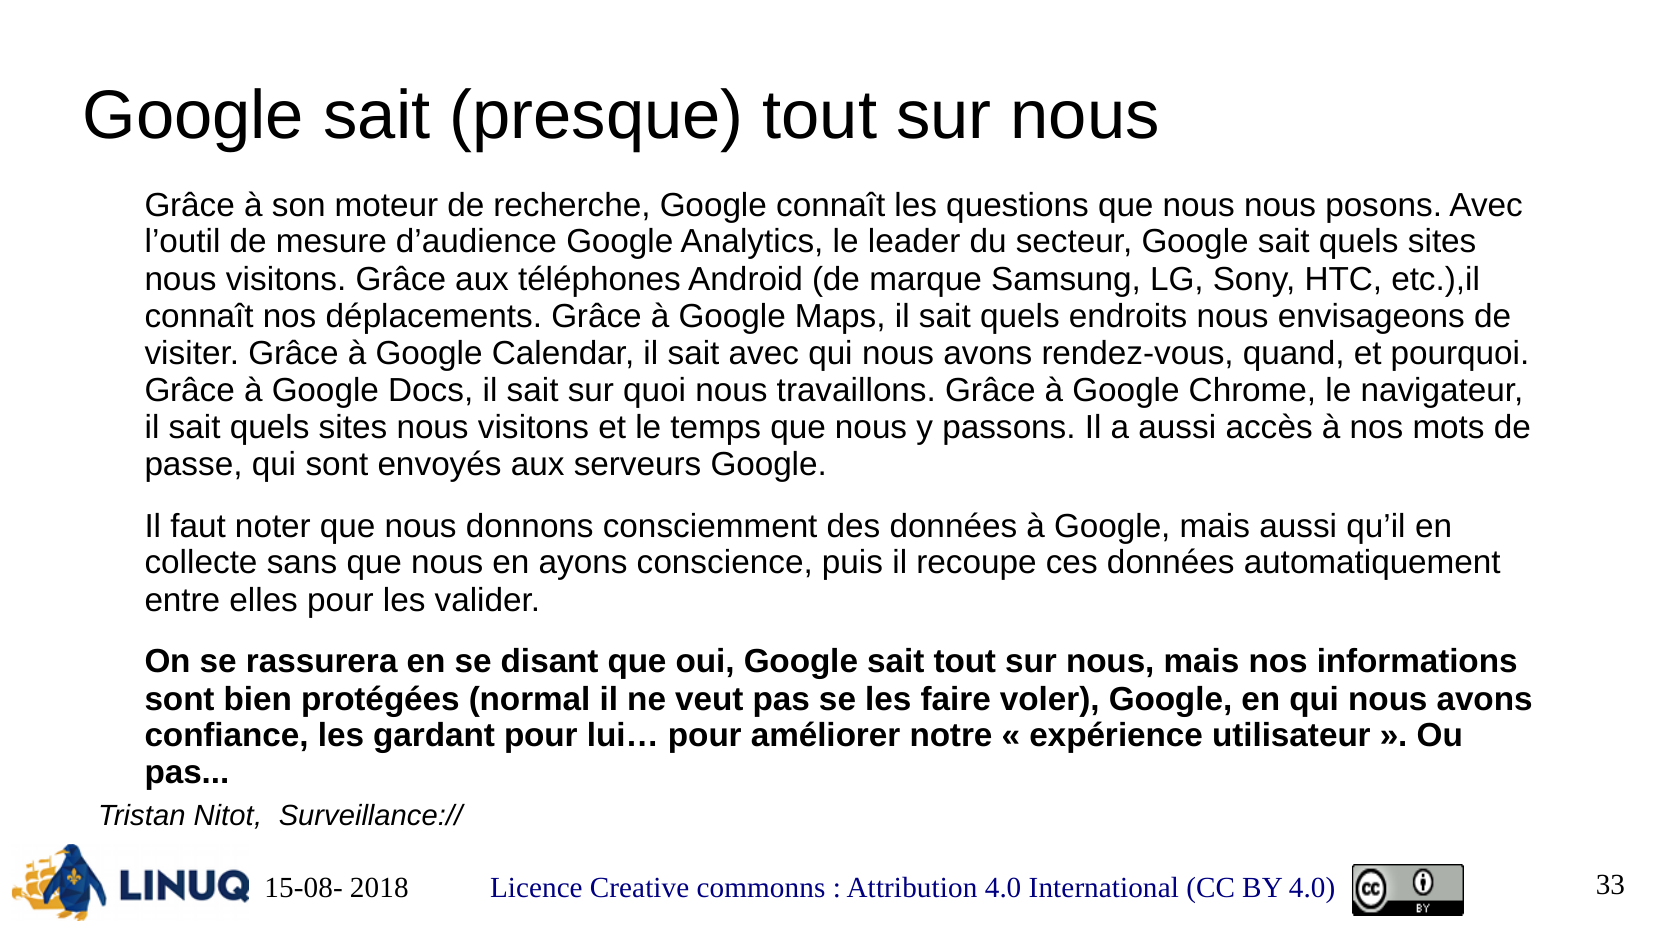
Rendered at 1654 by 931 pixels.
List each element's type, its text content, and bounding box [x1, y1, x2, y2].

picture [11, 844, 249, 921]
text_box Grâce à son moteur de recherche, Google connaît les questions que nous nous posons. Avec l’outil de mesure d’audience Google Analytics, le leader du secteur, Google sait quels sites nous visitons. Grâce aux téléphones Android (de marque Samsung, LG, Sony, HTC, etc.),il connaît nos déplacements. Grâce à Google Maps, il sait quels endroits nous envisageons de visiter. Grâce à Google Calendar, il sait avec qui nous avons rendez-vous, quand, et pourquoi. Grâce à Google Docs, il sait sur quoi nous travaillons. Grâce à Google Chrome, le navigateur, il sait quels sites nous visitons et le temps que nous y passons. Il a aussi accès à nos mots de passe, qui sont envoyés aux serveurs Google. Il faut noter que nous donnons consciemment des données à Google, mais aussi qu’il en collecte sans que nous en ayons conscience, puis il recoupe ces données automatiquement entre elles pour les valider. On se rassurera en se disant que oui, Google sait tout sur nous, mais nos informations sont bien protégées (normal il ne veut pas se les faire voler), Google, en qui nous avons confiance, les gardant pour lui… pour améliorer notre « expérience utilisateur ». Ou pas... [129, 178, 1560, 866]
picture [1352, 866, 1464, 916]
text_box Tristan Nitot, Surveillance:// [83, 791, 591, 849]
title Google sait (presque) tout sur nous [82, 37, 1571, 193]
